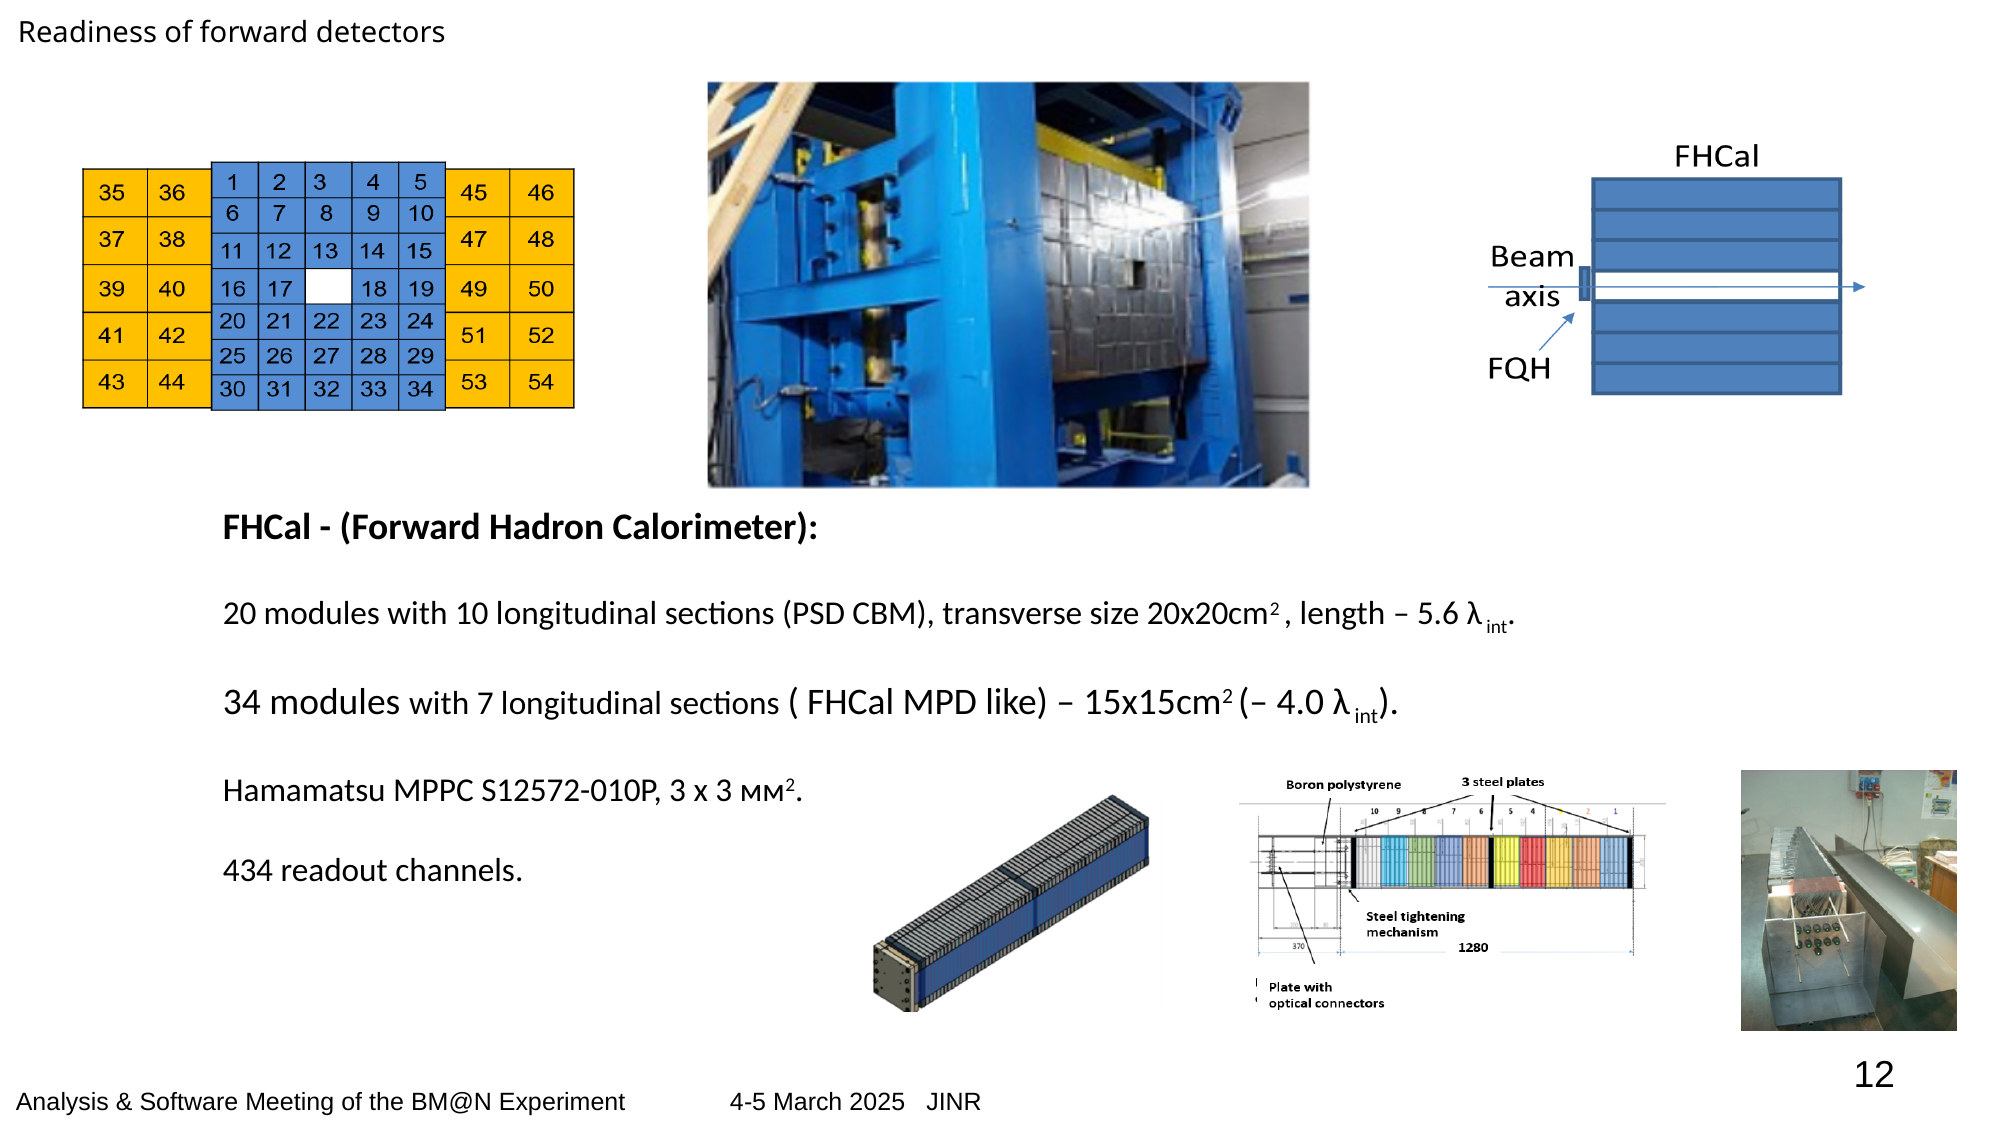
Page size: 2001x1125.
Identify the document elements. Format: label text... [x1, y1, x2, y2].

picture [816, 767, 1957, 1031]
picture [82, 161, 596, 415]
text_box <номер> [1847, 1046, 2001, 1116]
picture [1457, 130, 1887, 409]
picture [707, 81, 1315, 490]
text_box FHCal - (Forward Hadron Calorimeter): 20 modules with 10 longitudinal sections (PSD CBM), transverse size 20x20cm2 , length – 5.6 λ int. 34 modules with 7 longitudinal sections ( FHCal MPD like) – 15x15cm2 (– 4.0 λ int). Hamamatsu MPPC S12572-010P, 3 x 3 мм2. 434 readout channels. [208, 494, 1531, 896]
text_box Readiness of forward detectors [3, 4, 470, 63]
text_box Analysis & Software Meeting of the BM@N Experiment 4-5 March 2025 JINR [1, 1080, 1096, 1124]
